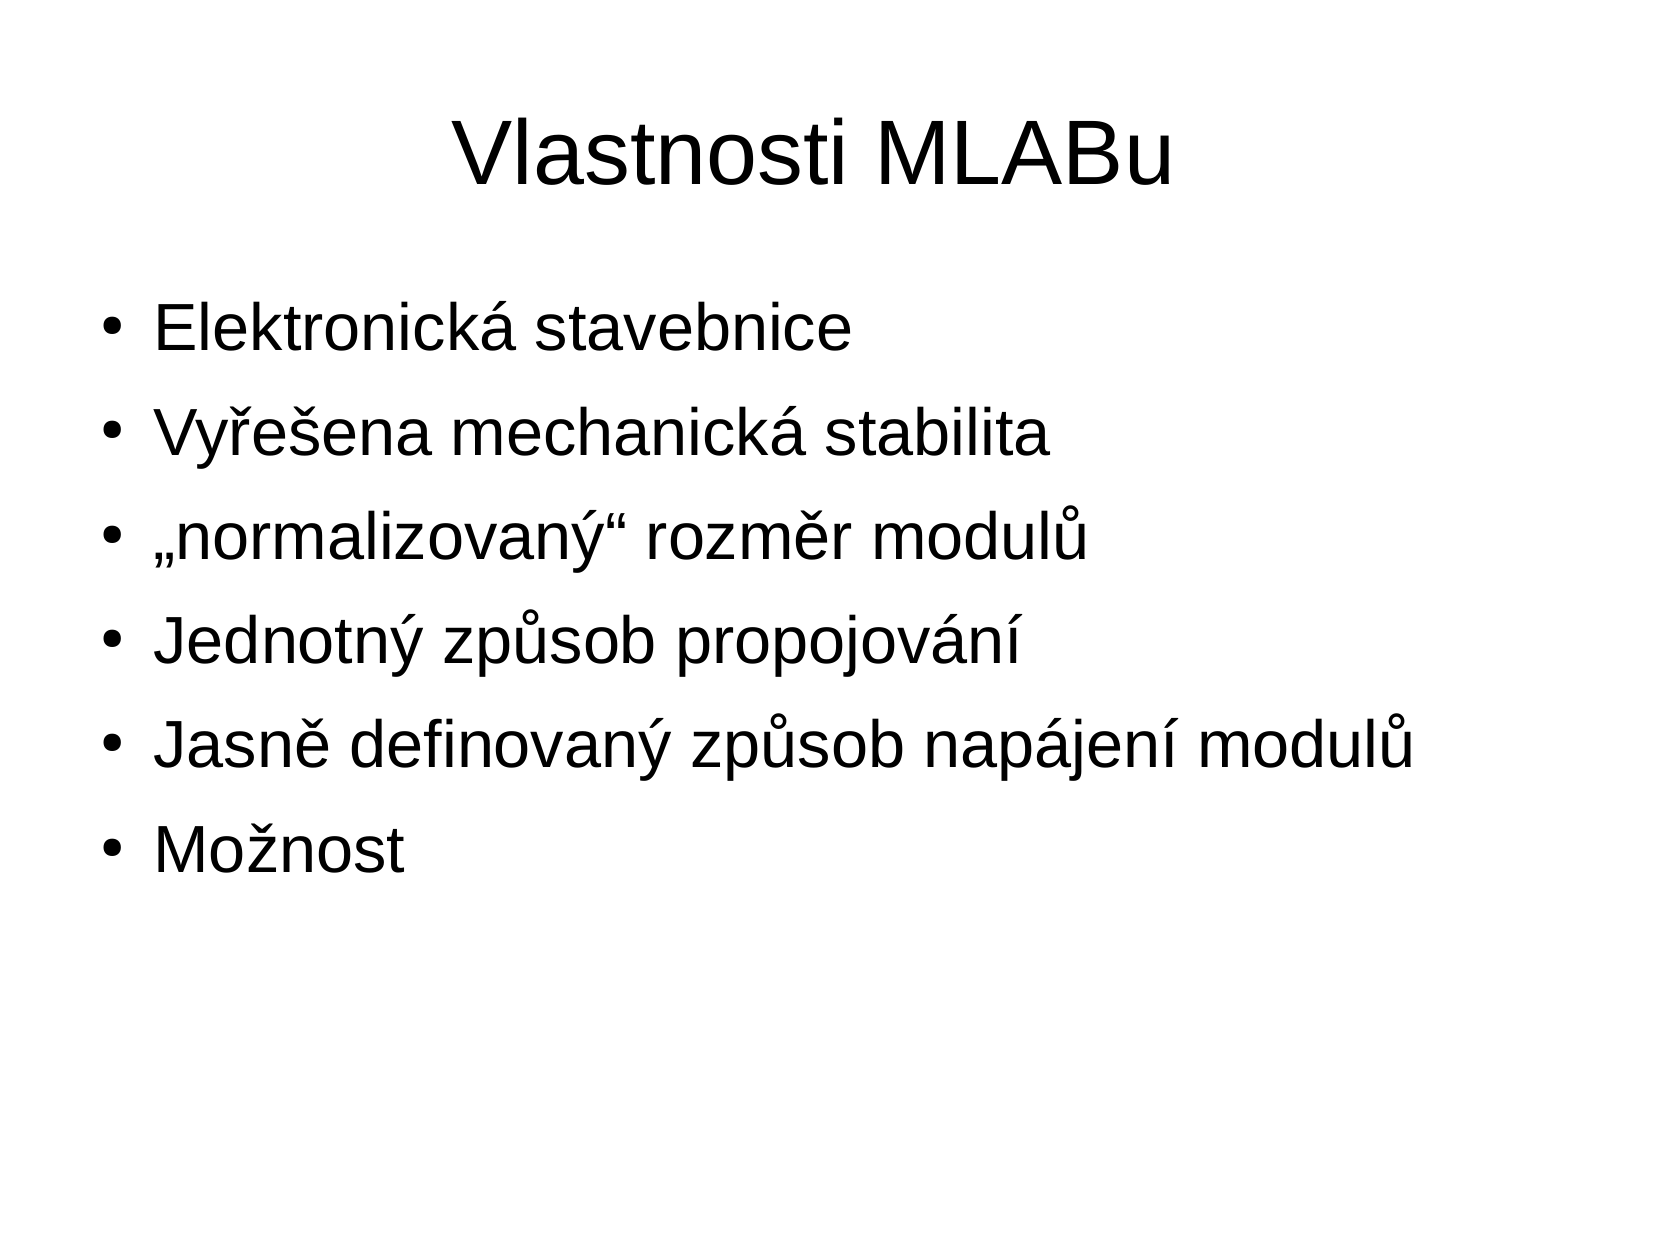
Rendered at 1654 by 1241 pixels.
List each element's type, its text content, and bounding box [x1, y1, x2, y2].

list Elektronická stavebnice Vyřešena mechanická stabilita „normalizovaný“ rozměr modulů Jednotný způsob propojování Jasně definovaný způsob napájení modulů Možnost [82, 290, 1571, 1109]
title Vlastnosti MLABu [82, 49, 1571, 257]
